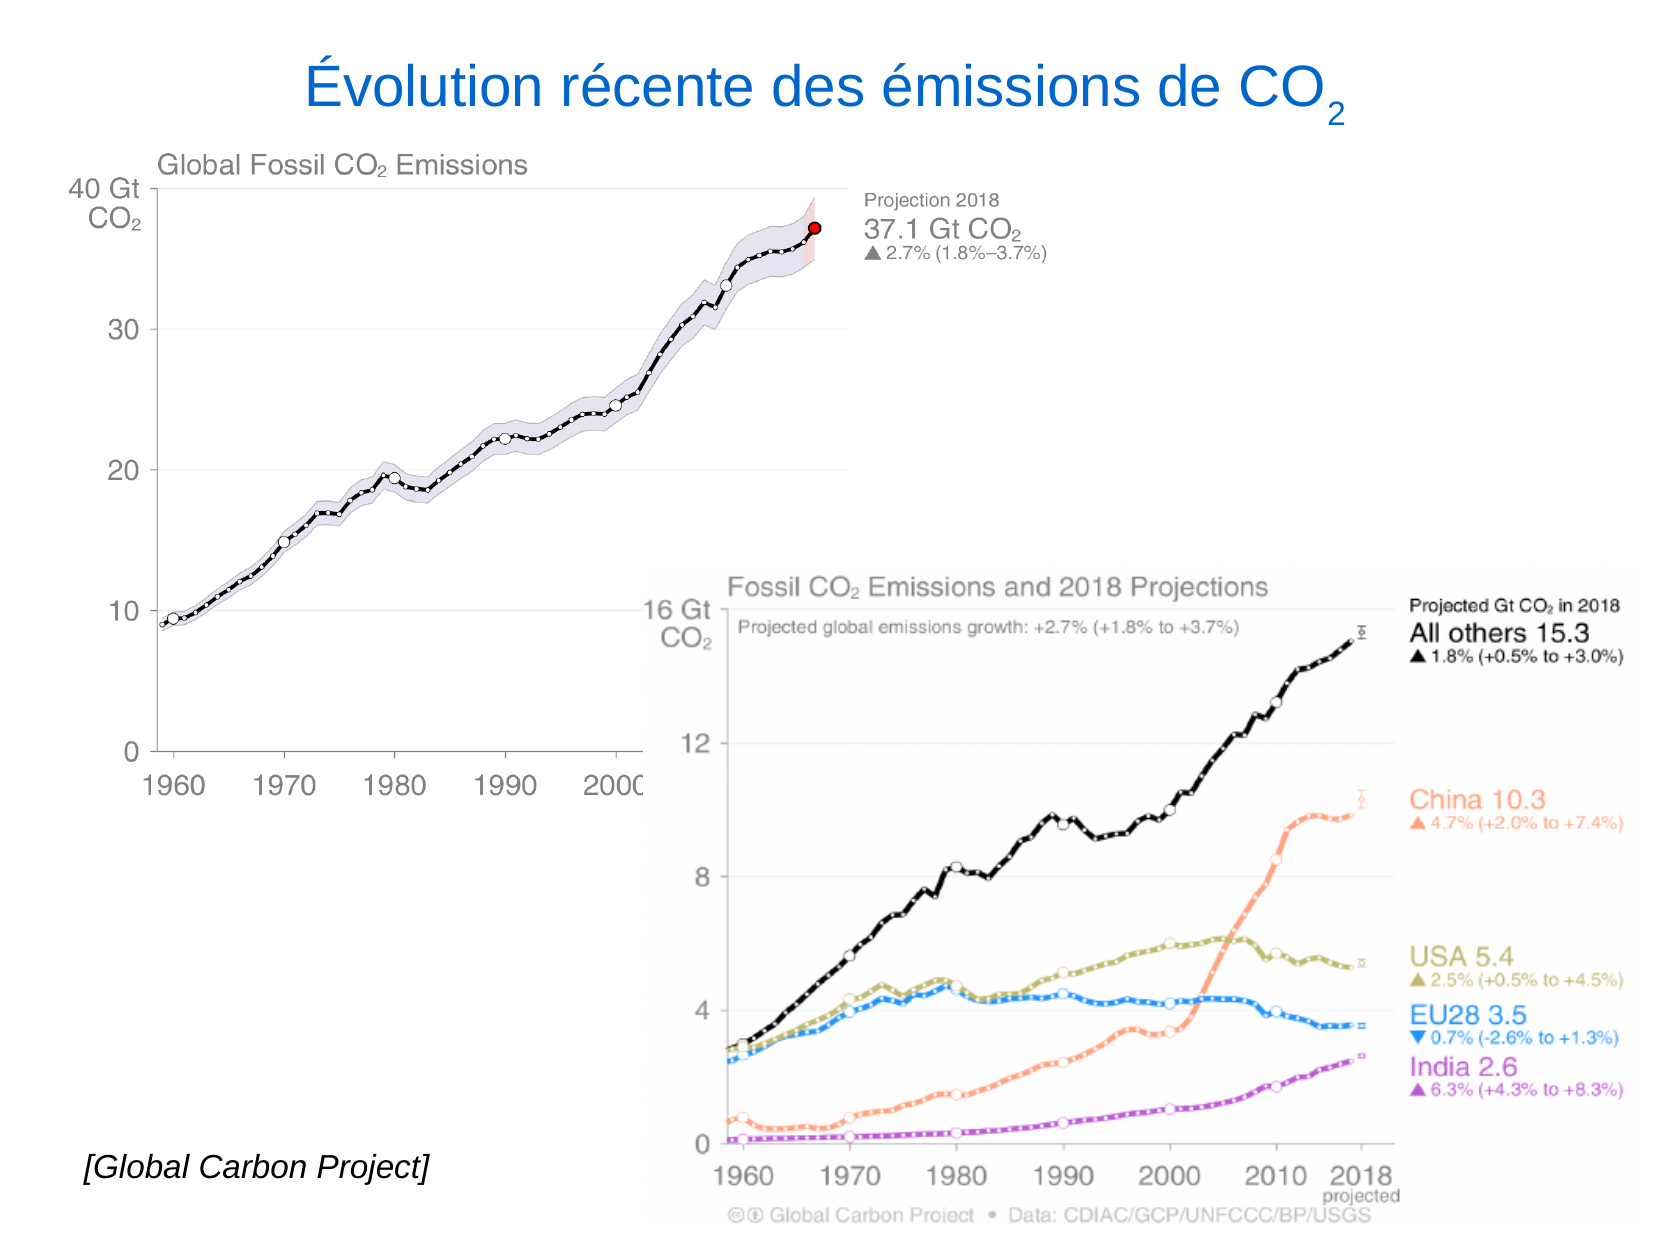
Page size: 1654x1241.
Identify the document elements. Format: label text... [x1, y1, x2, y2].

picture [24, 131, 1639, 1232]
text_box Évolution récente des émissions de CO2 [81, 40, 1570, 165]
text_box [Global Carbon Project] [69, 1141, 475, 1195]
